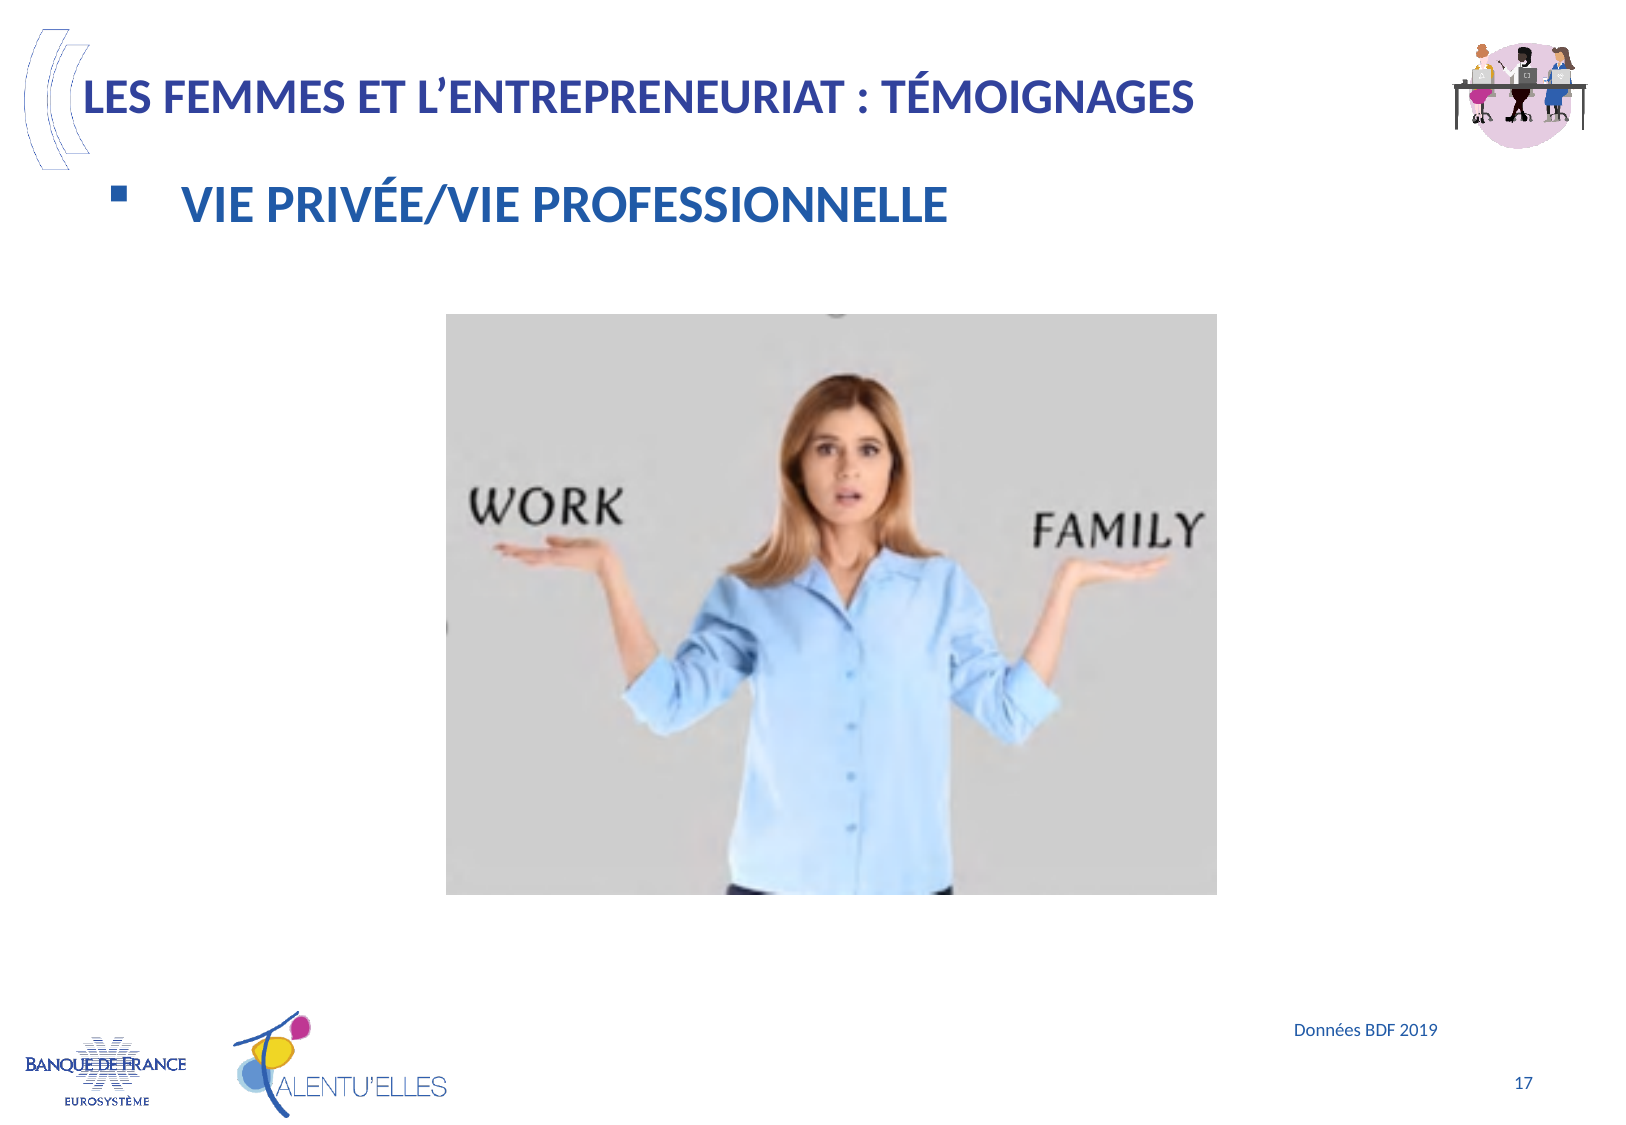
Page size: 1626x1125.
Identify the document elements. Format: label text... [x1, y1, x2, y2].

picture [25, 1035, 186, 1106]
picture [0, 0, 91, 208]
picture [446, 314, 1217, 895]
text_box Données BDF 2019 [1145, 1010, 1453, 1051]
title Les Femmes et l’entrepreneuriat : Témoignages [68, 0, 1531, 188]
picture [1439, 17, 1602, 195]
slide_number <numéro> [1452, 1062, 1549, 1123]
picture [233, 1011, 447, 1118]
text_box Vie privée/vie professionnelle [91, 161, 1333, 241]
